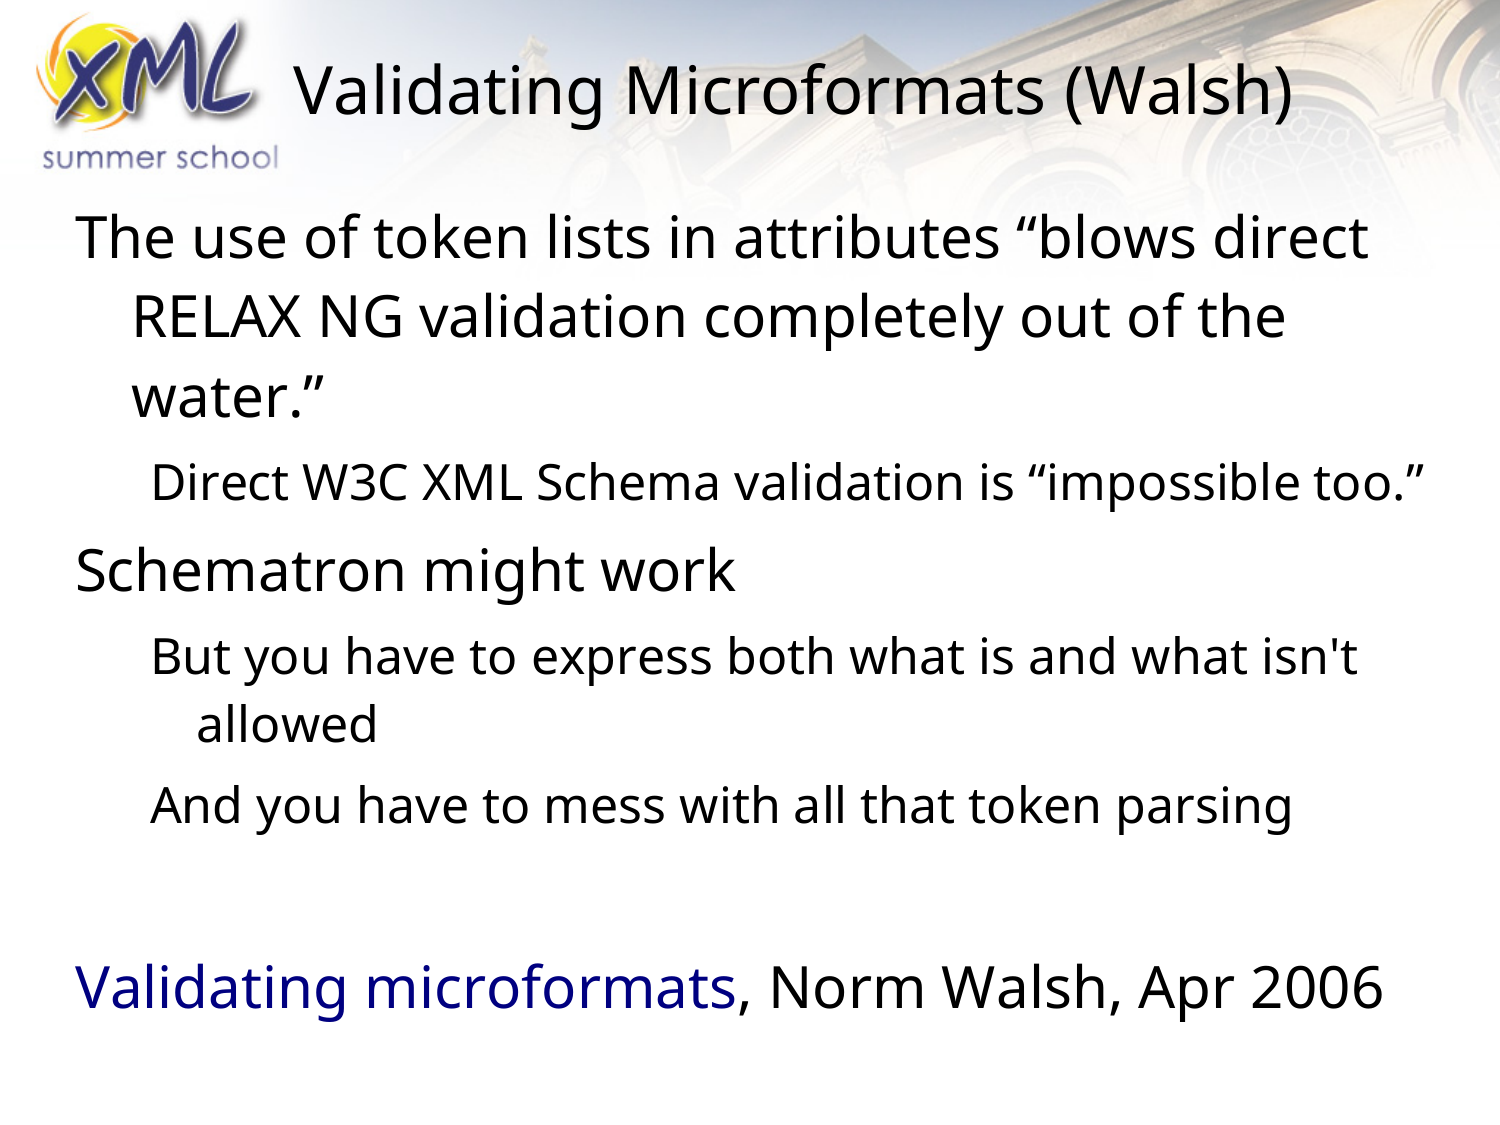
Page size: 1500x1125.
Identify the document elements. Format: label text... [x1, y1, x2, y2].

picture [0, 0, 1500, 1125]
title Validating Microformats (Walsh) [281, 8, 1306, 170]
list The use of token lists in attributes “blows direct RELAX NG validation completely out of the water.” Direct W3C XML Schema validation is “impossible too.” Schematron might work But you have to express both what is and what isn't allowed And you have to mess with all that token parsing Validating microformats, Norm Walsh, Apr 2006 [75, 195, 1426, 1101]
